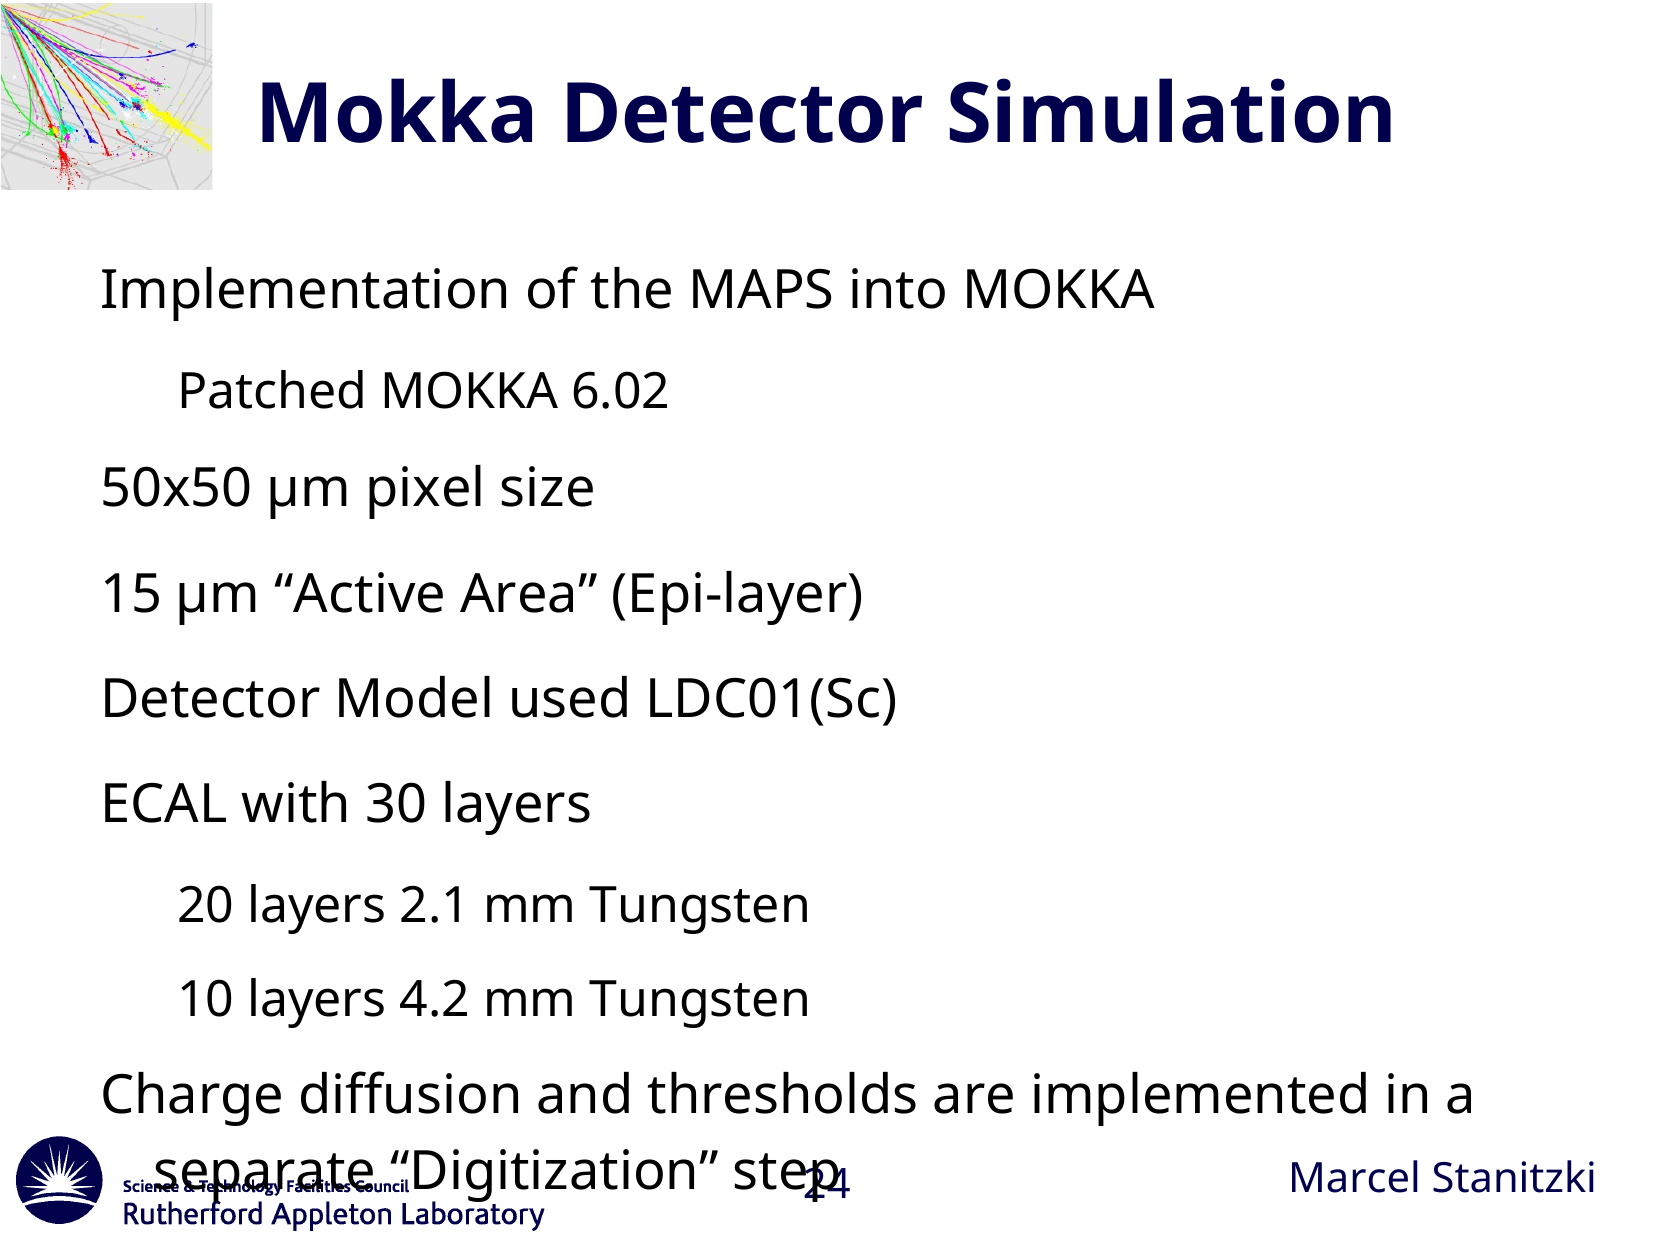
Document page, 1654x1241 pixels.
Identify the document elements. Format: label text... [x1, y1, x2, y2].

picture [0, 3, 213, 190]
picture [14, 1133, 545, 1231]
list Implementation of the MAPS into MOKKA Patched MOKKA 6.02 50x50 µm pixel size 15 µm “Active Area” (Epi-layer) Detector Model used LDC01(Sc) ECAL with 30 layers 20 layers 2.1 mm Tungsten 10 layers 4.2 mm Tungsten Charge diffusion and thresholds are implemented in a separate “Digitization” step [82, 248, 1571, 1125]
title Mokka Detector Simulation [203, 5, 1451, 213]
